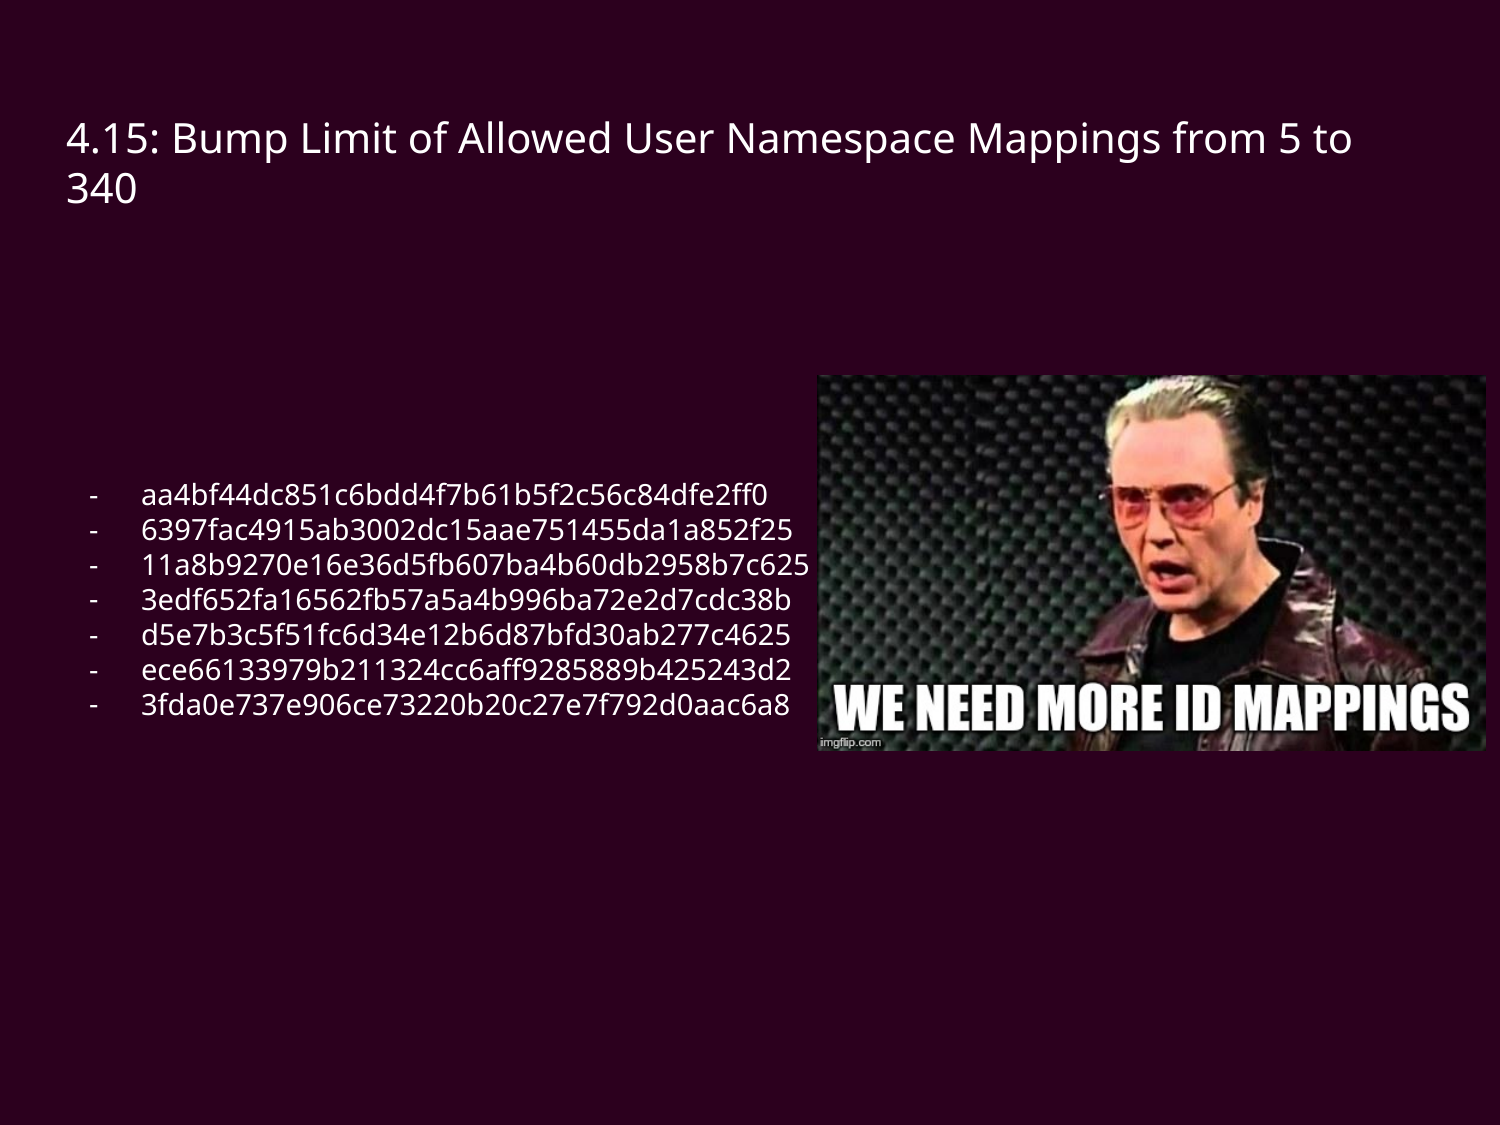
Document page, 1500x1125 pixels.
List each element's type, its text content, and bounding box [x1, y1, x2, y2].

text_box 4.15: Bump Limit of Allowed User Namespace Mappings from 5 to 340 [51, 97, 1449, 223]
text_box aa4bf44dc851c6bdd4f7b61b5f2c56c84dfe2ff0 6397fac4915ab3002dc15aae751455da1a852f25 11a8b9270e16e36d5fb607ba4b60db2958b7c625 3edf652fa16562fb57a5a4b996ba72e2d7cdc38b d5e7b3c5f51fc6d34e12b6d87bfd30ab277c4625 ece66133979b211324cc6aff9285889b425243d2 3fda0e737e906ce73220b20c27e7f792d0aac6a8 [51, 224, 1440, 974]
picture [817, 375, 1486, 751]
